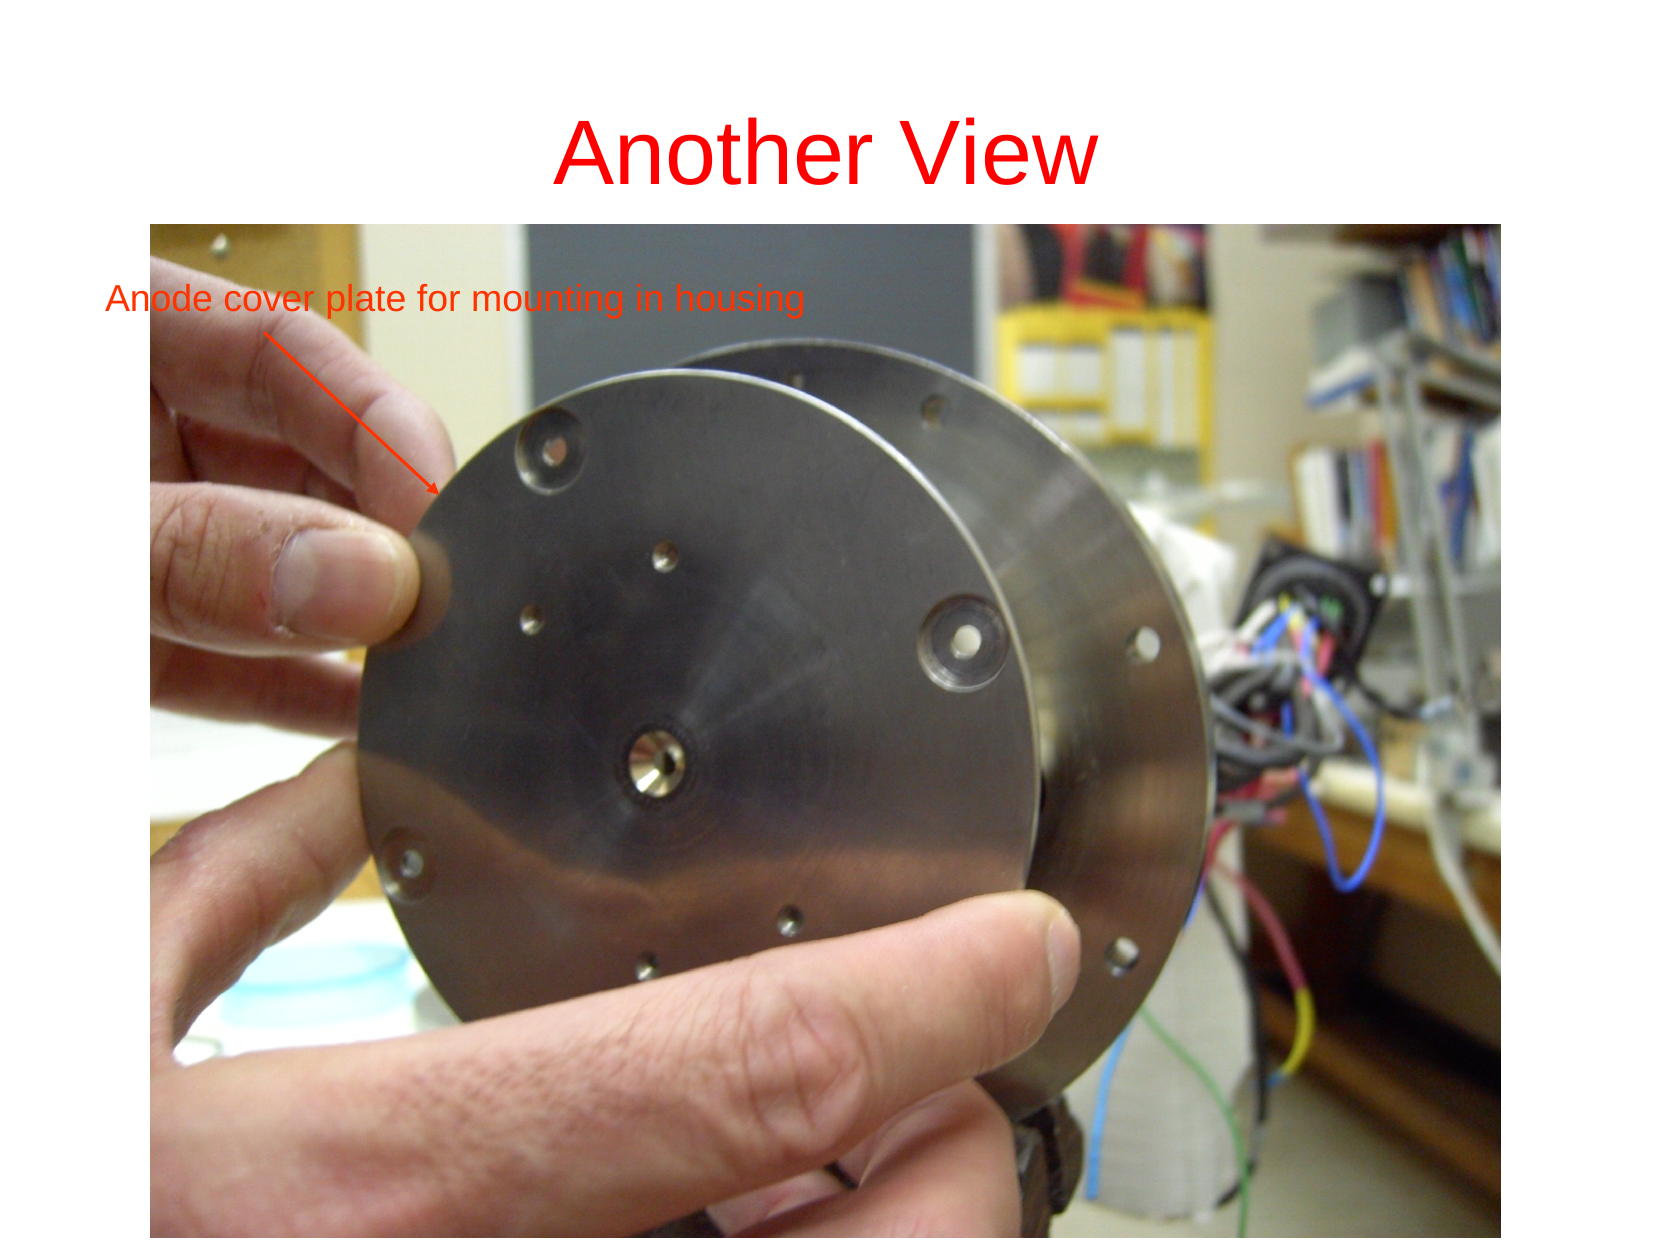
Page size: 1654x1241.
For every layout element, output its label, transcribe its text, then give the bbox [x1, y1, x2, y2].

picture [150, 224, 1501, 1238]
text_box Anode cover plate for mounting in housing [90, 270, 821, 328]
title Another View [82, 56, 1571, 249]
